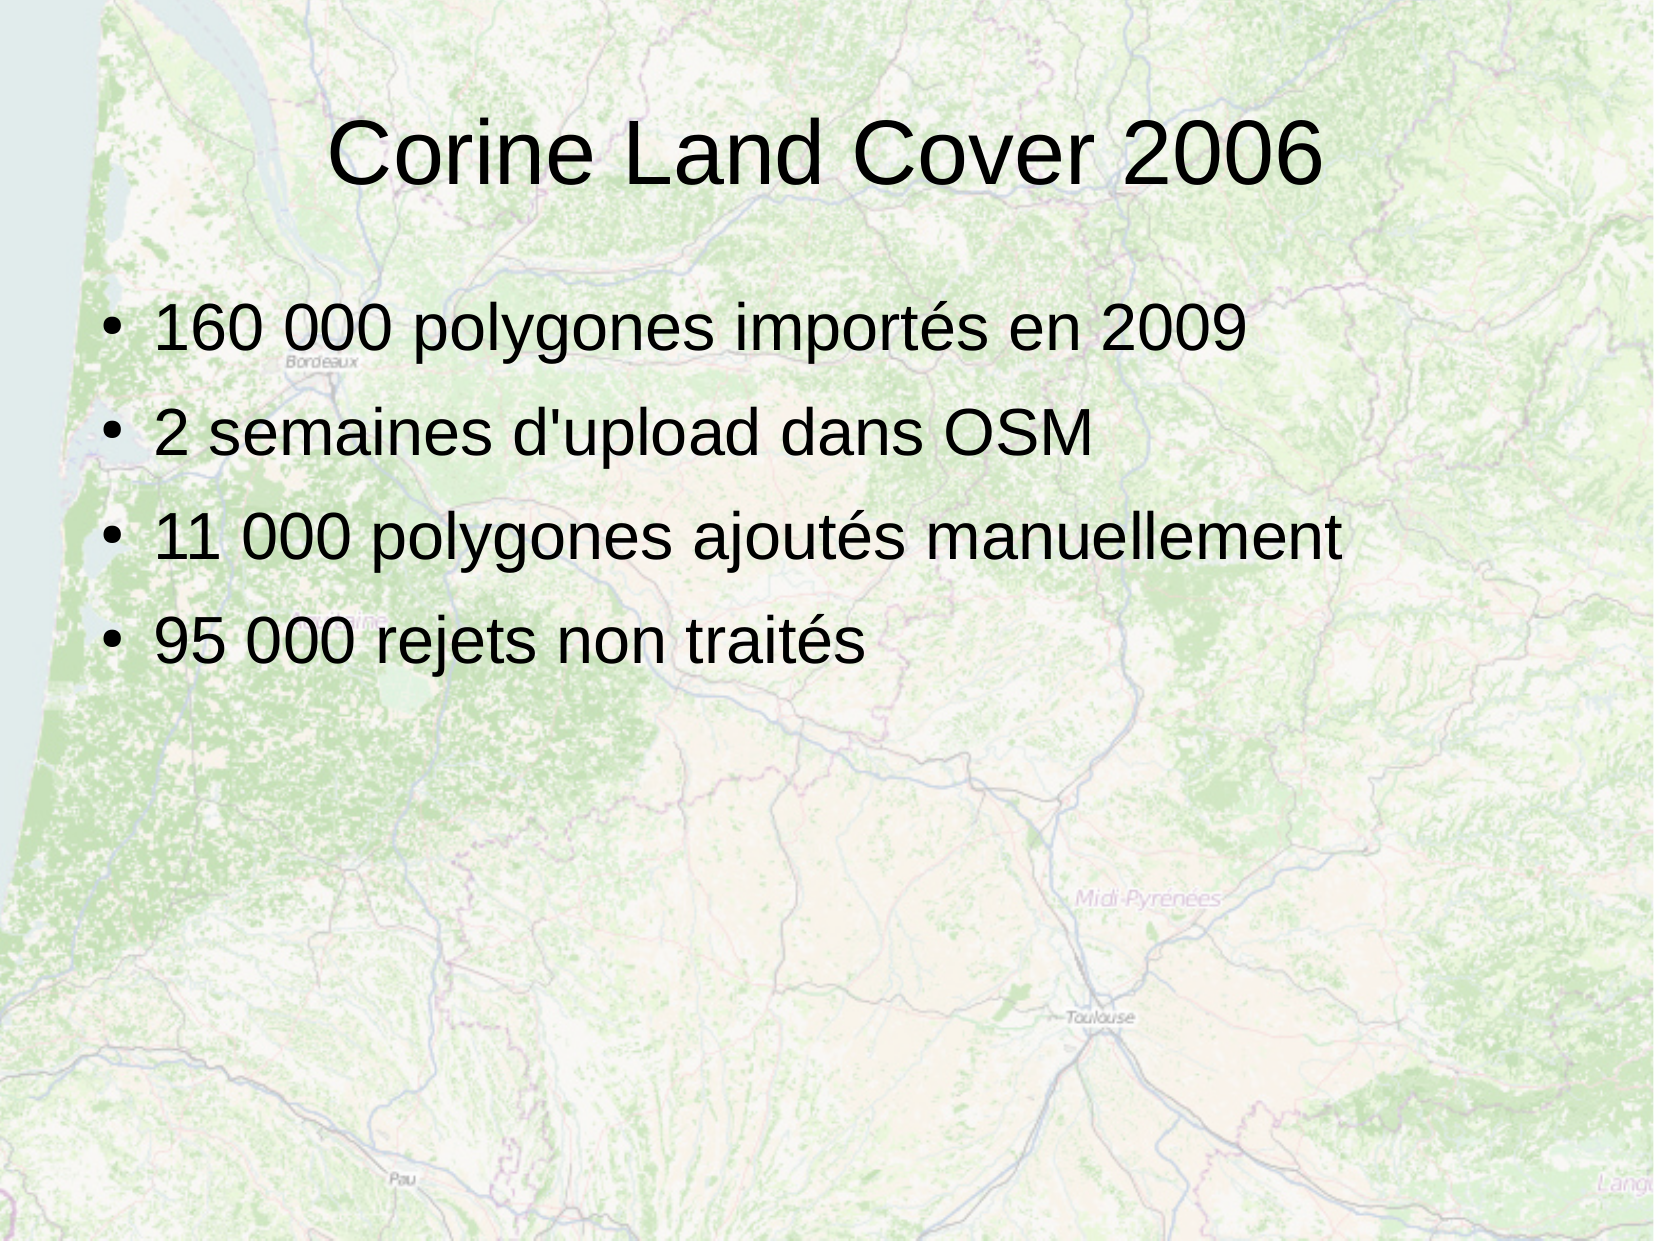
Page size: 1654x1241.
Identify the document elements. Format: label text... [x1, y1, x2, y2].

list 160 000 polygones importés en 2009 2 semaines d'upload dans OSM 11 000 polygones ajoutés manuellement 95 000 rejets non traités [82, 290, 1571, 1010]
title Corine Land Cover 2006 [82, 49, 1571, 257]
text_box [0, 0, 1654, 1241]
